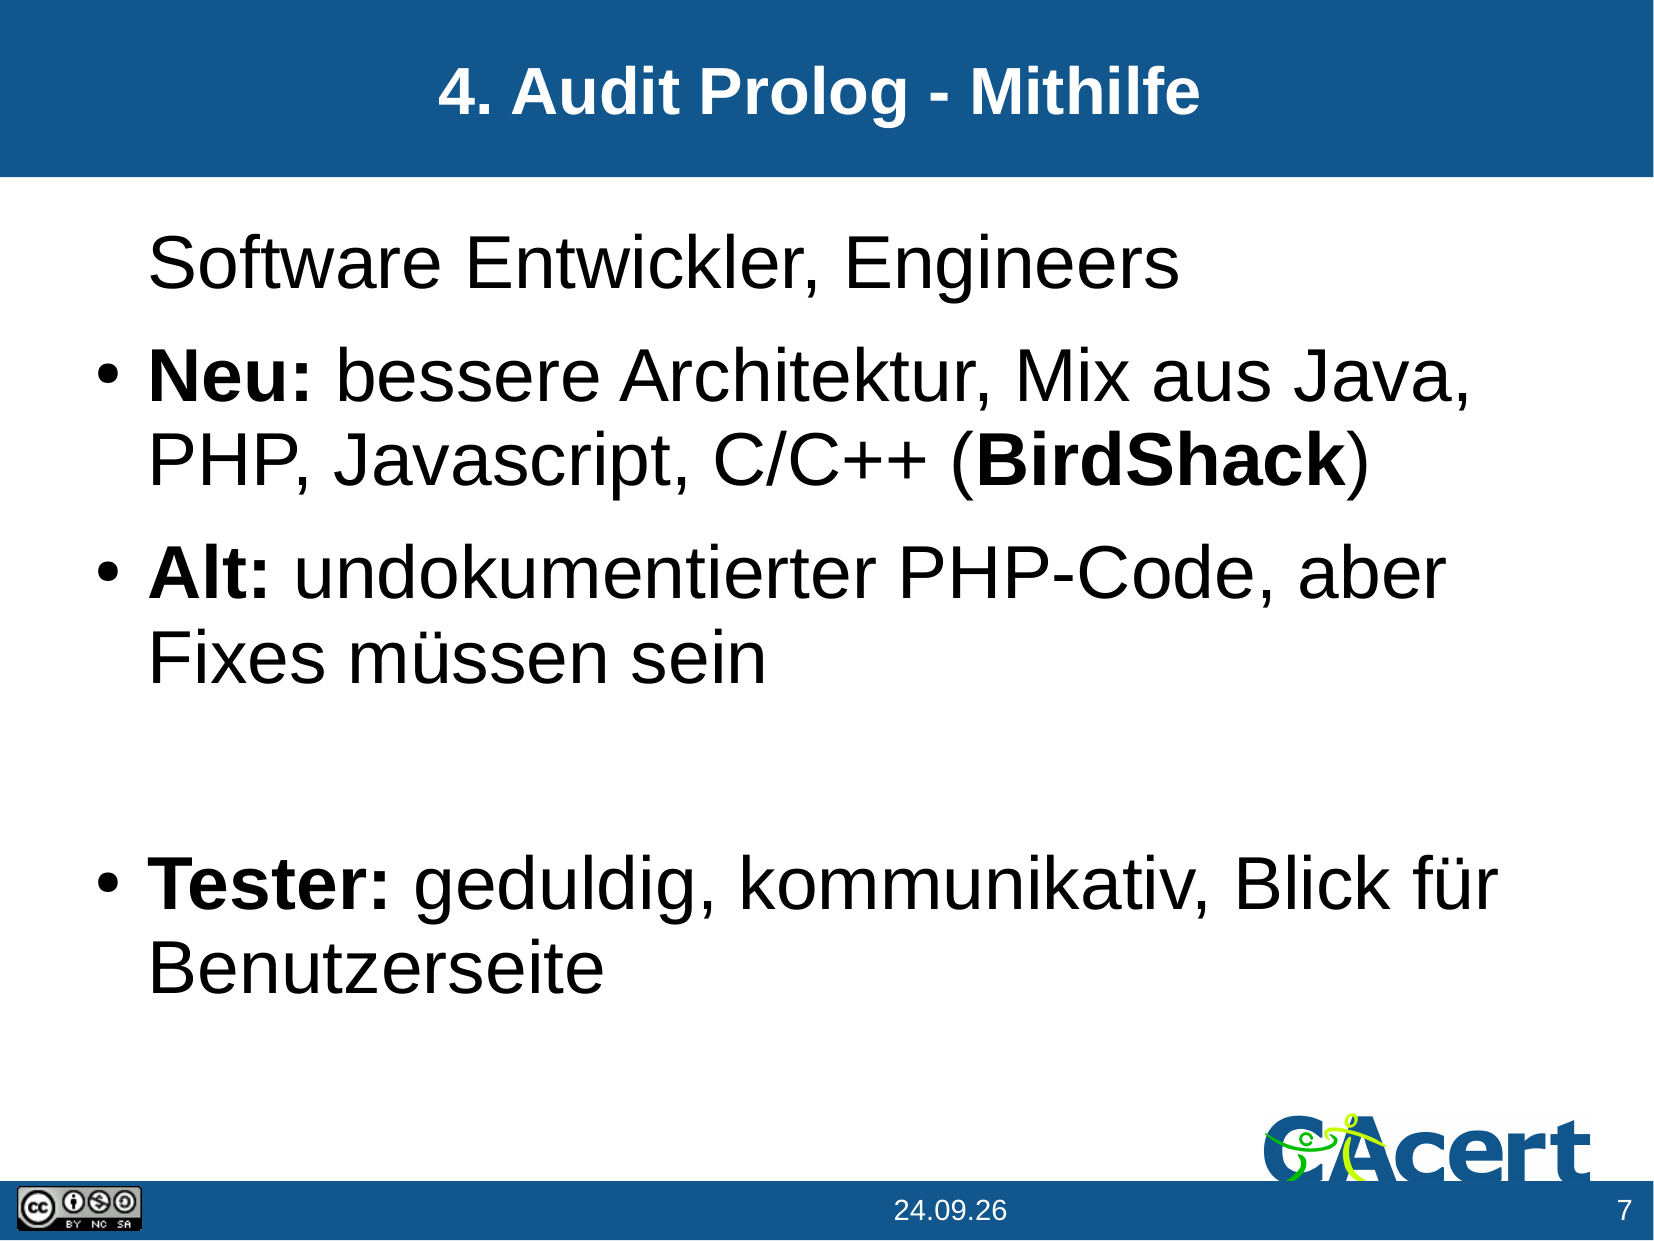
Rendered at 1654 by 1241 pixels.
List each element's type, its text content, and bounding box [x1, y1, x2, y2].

picture [17, 1186, 142, 1231]
picture [1263, 1112, 1591, 1181]
title 4. Audit Prolog - Mithilfe [76, 17, 1565, 166]
list Software Entwickler, Engineers Neu: bessere Architektur, Mix aus Java, PHP, Javascript, C/C++ (BirdShack) Alt: undokumentierter PHP-Code, aber Fixes müssen sein Tester: geduldig, kommunikativ, Blick für Benutzerseite [76, 220, 1566, 1093]
